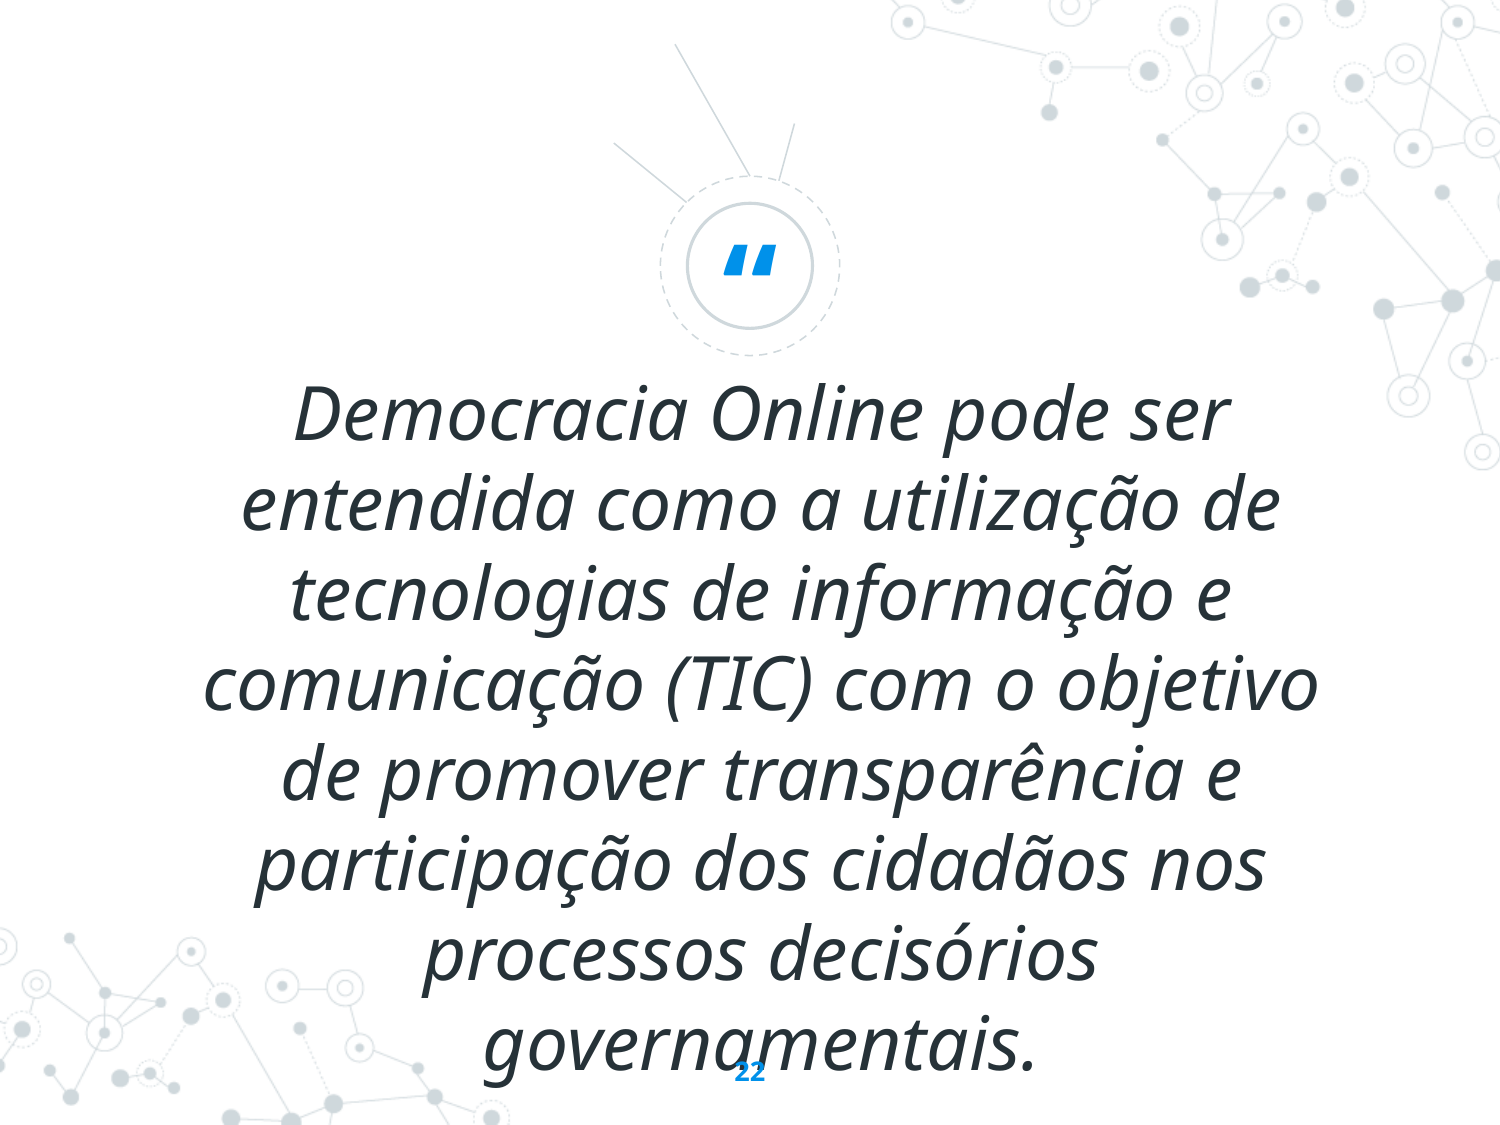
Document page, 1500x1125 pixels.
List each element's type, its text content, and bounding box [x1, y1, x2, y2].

picture [0, 0, 1500, 1038]
list Democracia Online pode ser entendida como a utilização de tecnologias de informação e comunicação (TIC) com o objetivo de promover transparência e participação dos cidadãos nos processos decisórios governamentais. [169, 350, 1355, 530]
slide_number <number> [0, 1038, 1500, 1125]
